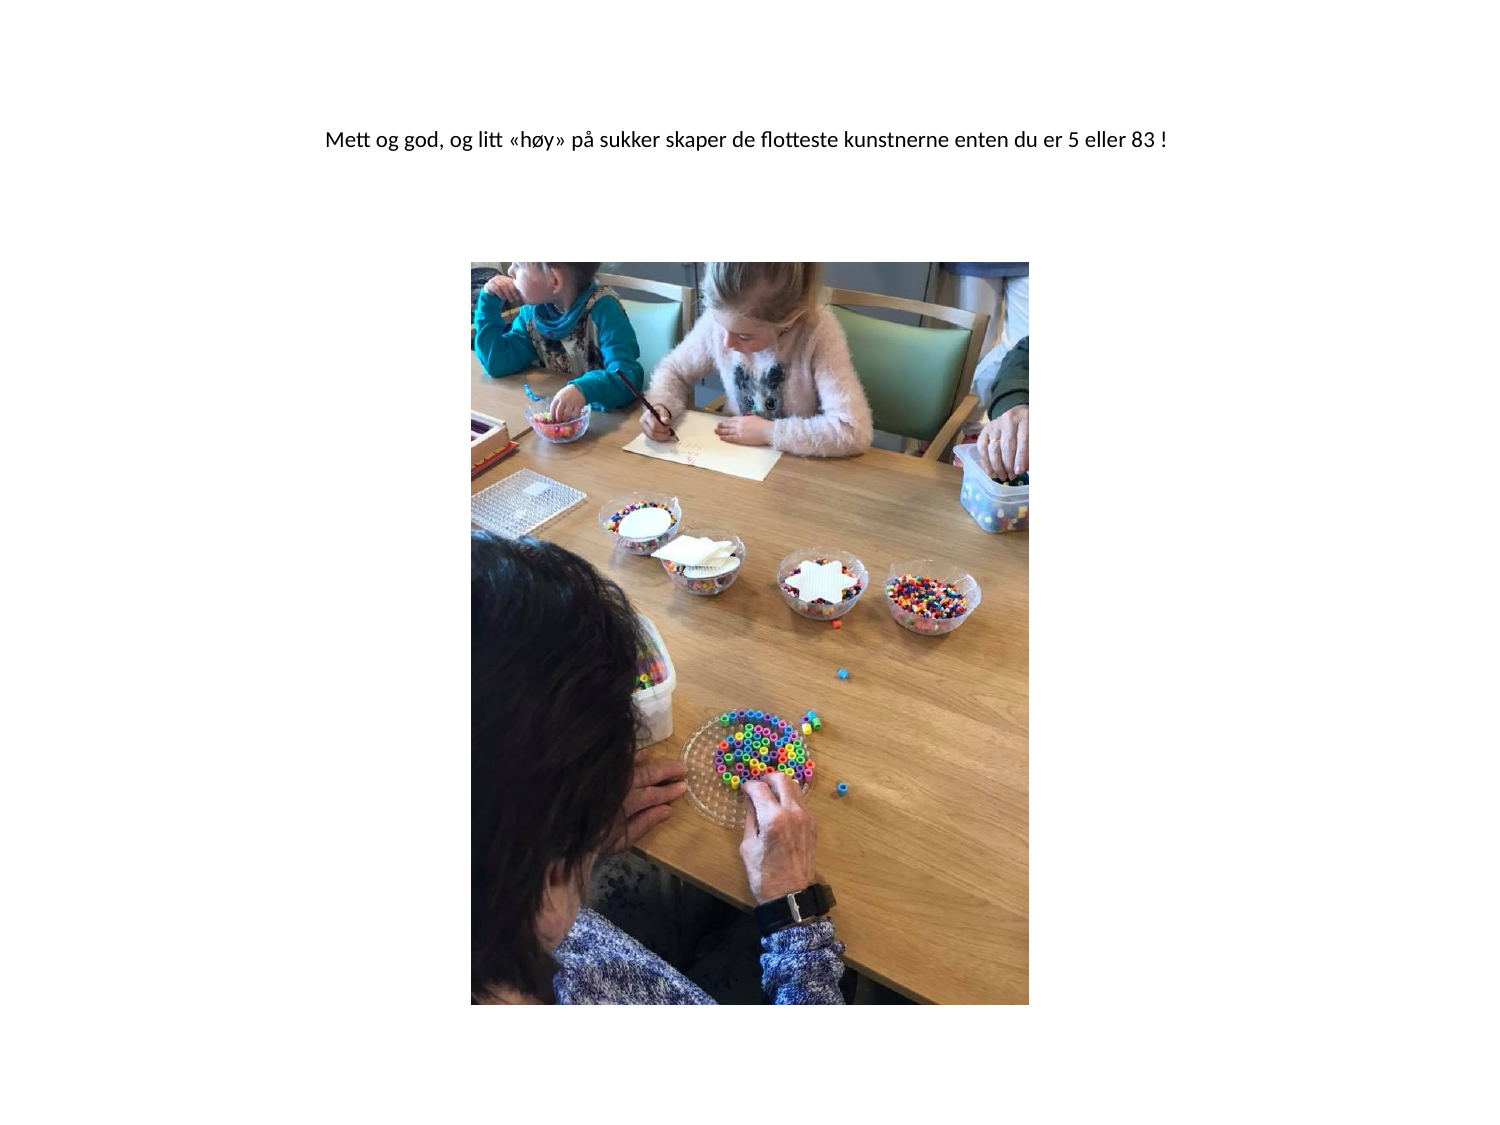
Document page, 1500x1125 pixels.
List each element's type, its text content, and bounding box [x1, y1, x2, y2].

title Mett og god, og litt «høy» på sukker skaper de flotteste kunstnerne enten du er 5 eller 83 ! [75, 45, 1426, 233]
picture [471, 262, 1029, 1005]
